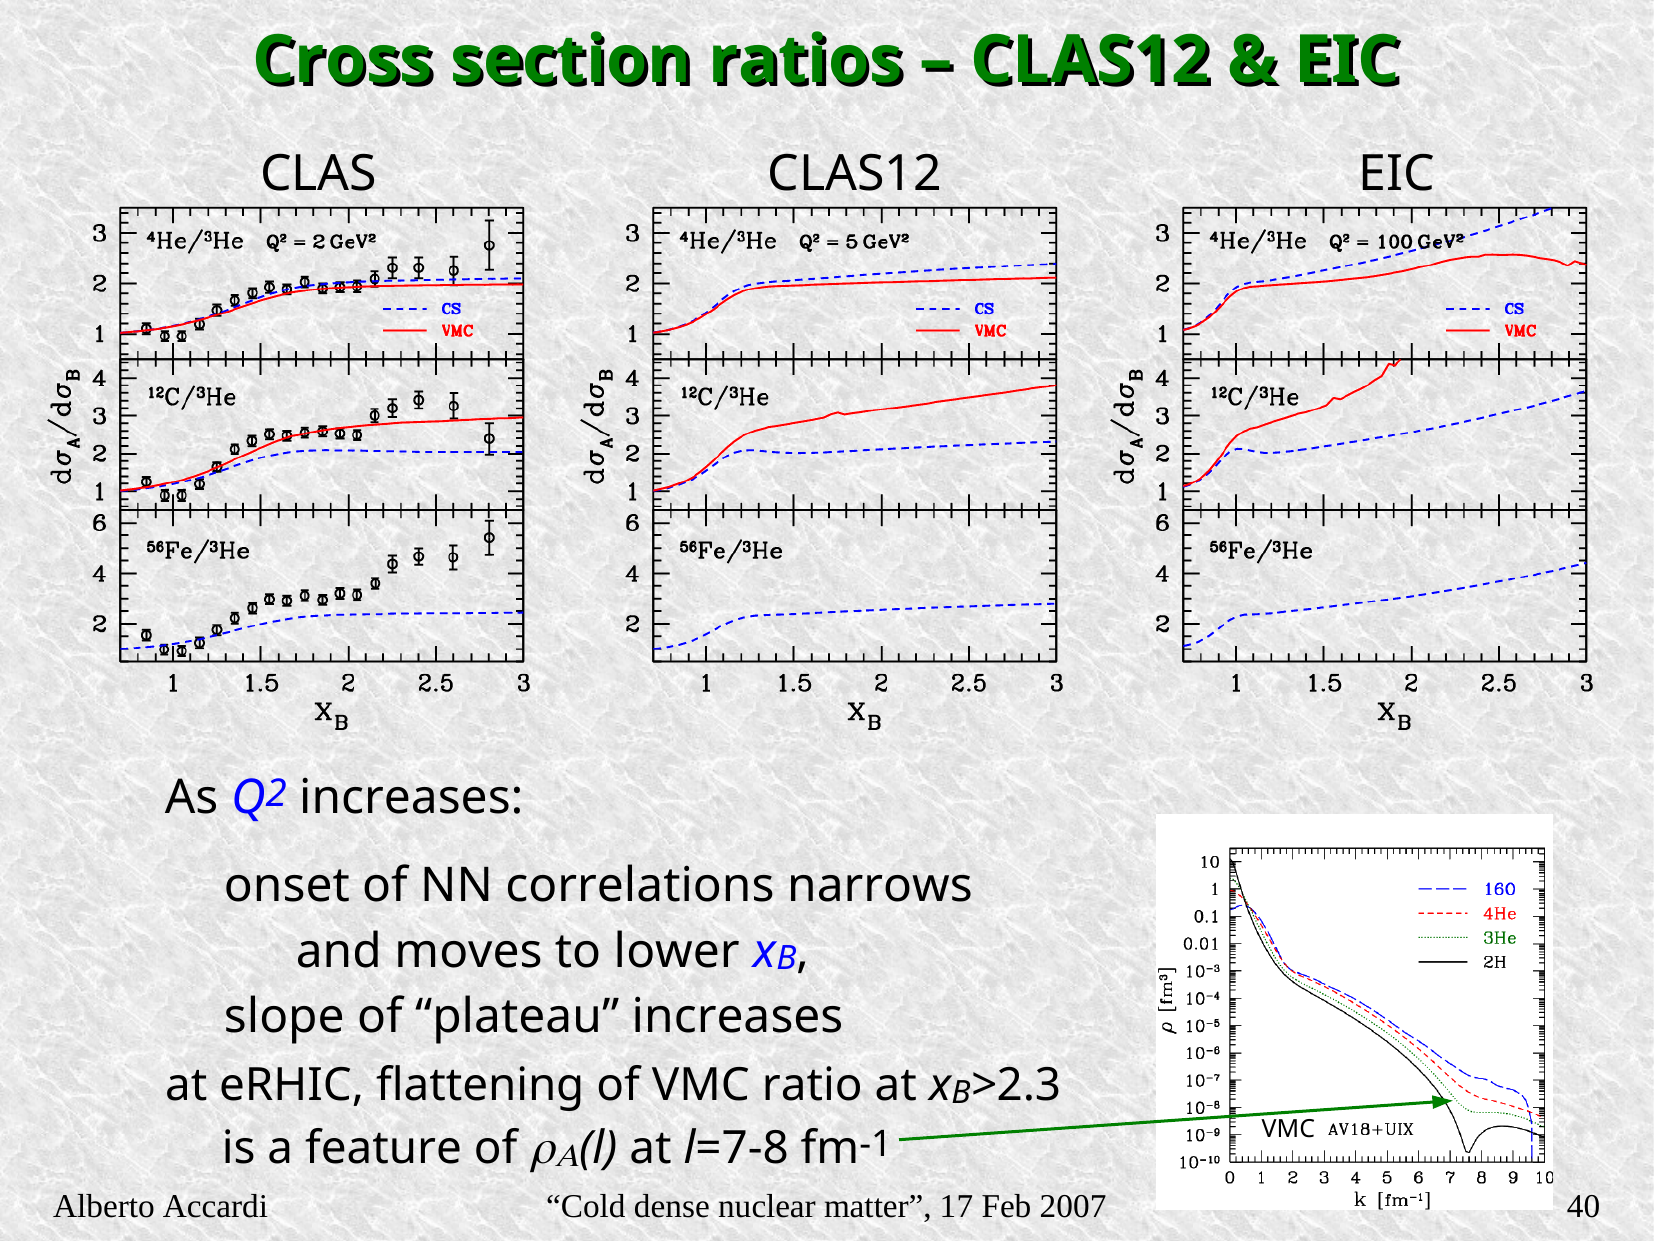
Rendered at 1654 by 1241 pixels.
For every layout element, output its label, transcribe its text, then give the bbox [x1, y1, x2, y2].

text_box at eRHIC, flattening of VMC ratio at xB>2.3 is a feature of rA(l) at l=7-8 fm-1 [150, 1044, 1251, 1195]
picture [0, 0, 1654, 1241]
text_box CLAS12 [750, 126, 959, 208]
text_box VMC [1254, 1112, 1323, 1144]
text_box Cross section ratios – CLAS12 & EIC [29, 4, 1624, 132]
text_box EIC [1340, 126, 1453, 208]
text_box As Q2 increases: onset of NN correlations narrows and moves to lower xB, slope of “plateau” increases [150, 754, 1251, 1035]
text_box CLAS [242, 126, 396, 208]
